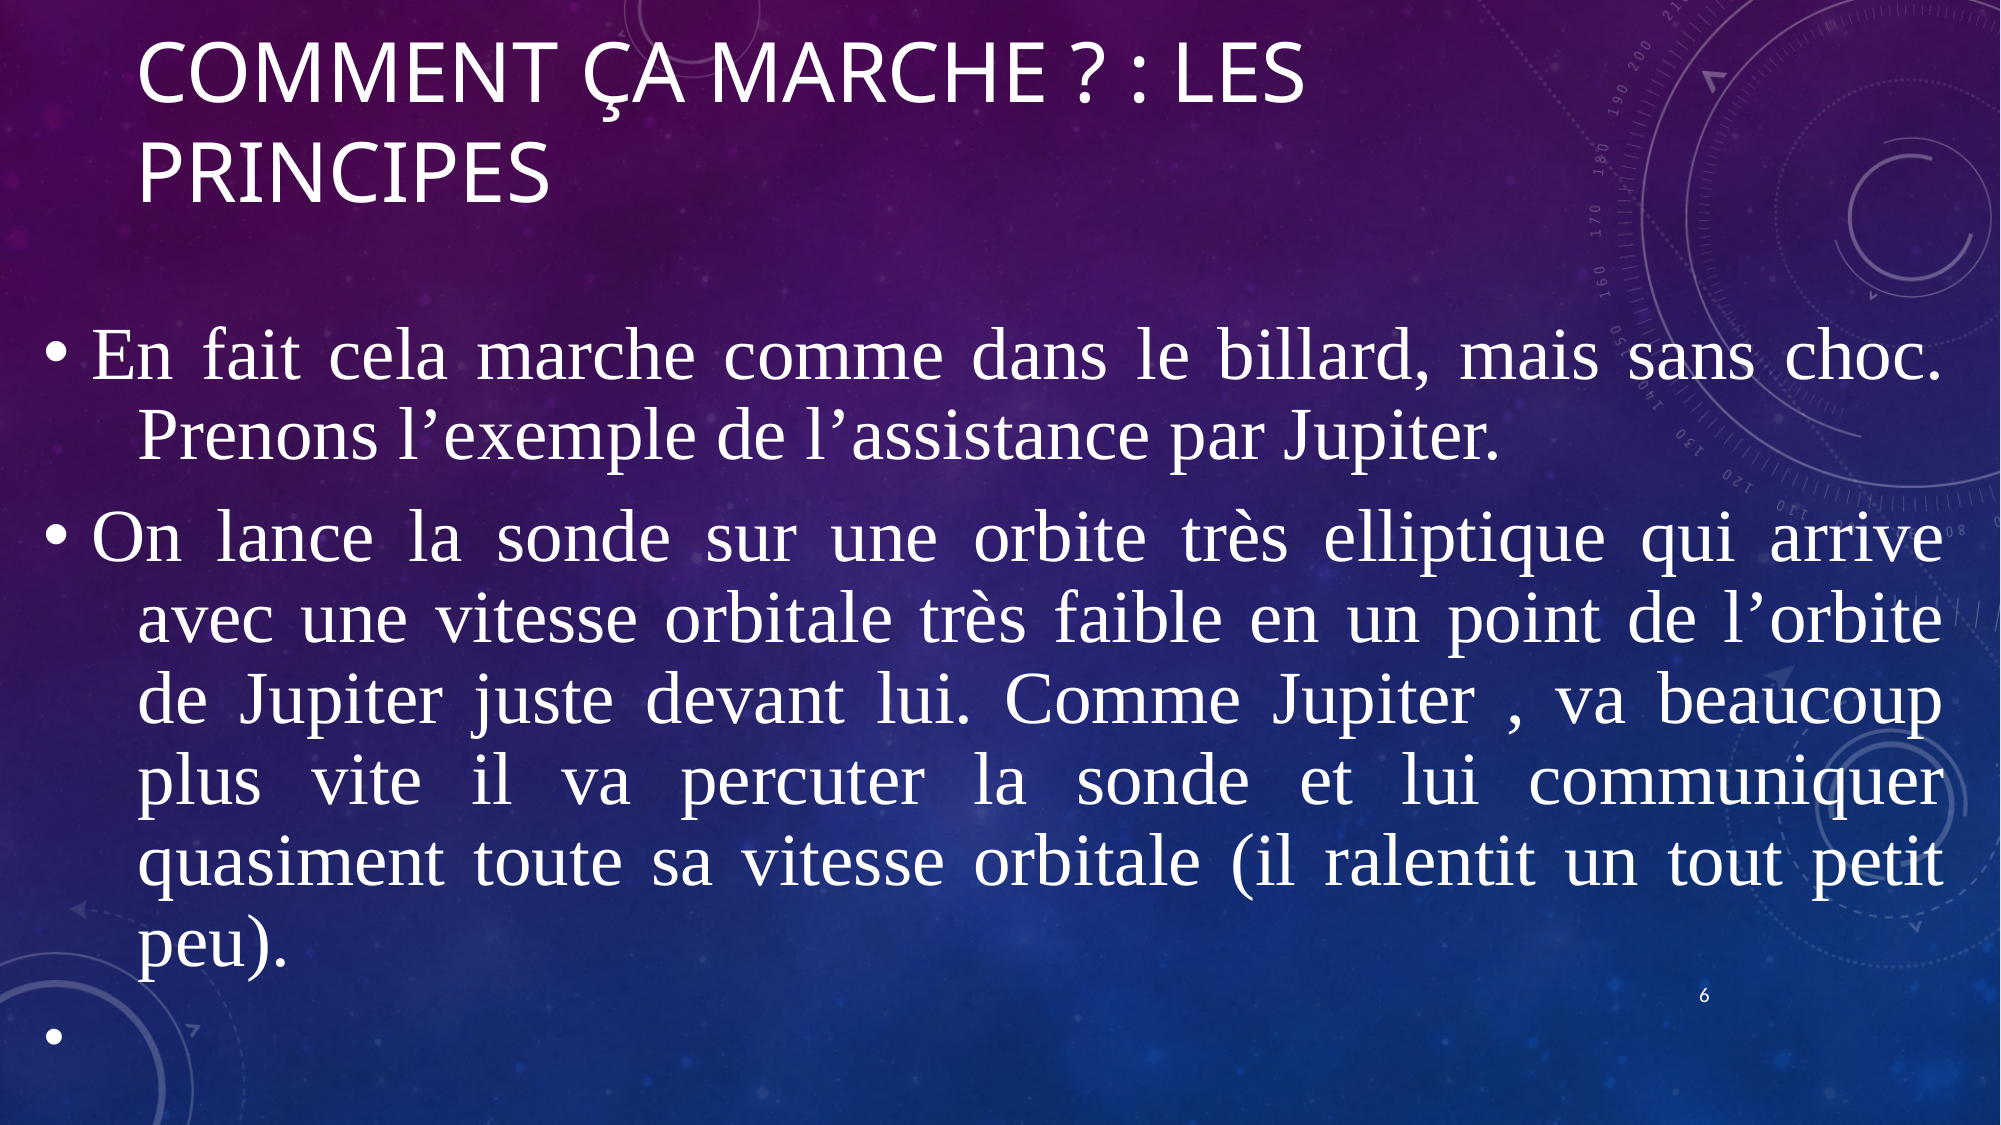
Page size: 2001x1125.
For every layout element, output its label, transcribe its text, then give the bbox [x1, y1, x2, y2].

text_box [1684, 963, 1775, 1026]
list En fait cela marche comme dans le billard, mais sans choc. Prenons l’exemple de l’assistance par Jupiter. On lance la sonde sur une orbite très elliptique qui arrive avec une vitesse orbitale très faible en un point de l’orbite de Jupiter juste devant lui. Comme Jupiter , va beaucoup plus vite il va percuter la sonde et lui communiquer quasiment toute sa vitesse orbitale (il ralentit un tout petit peu). [29, 258, 1962, 1125]
title Comment ça marche ? : Les principes [120, 0, 1735, 239]
